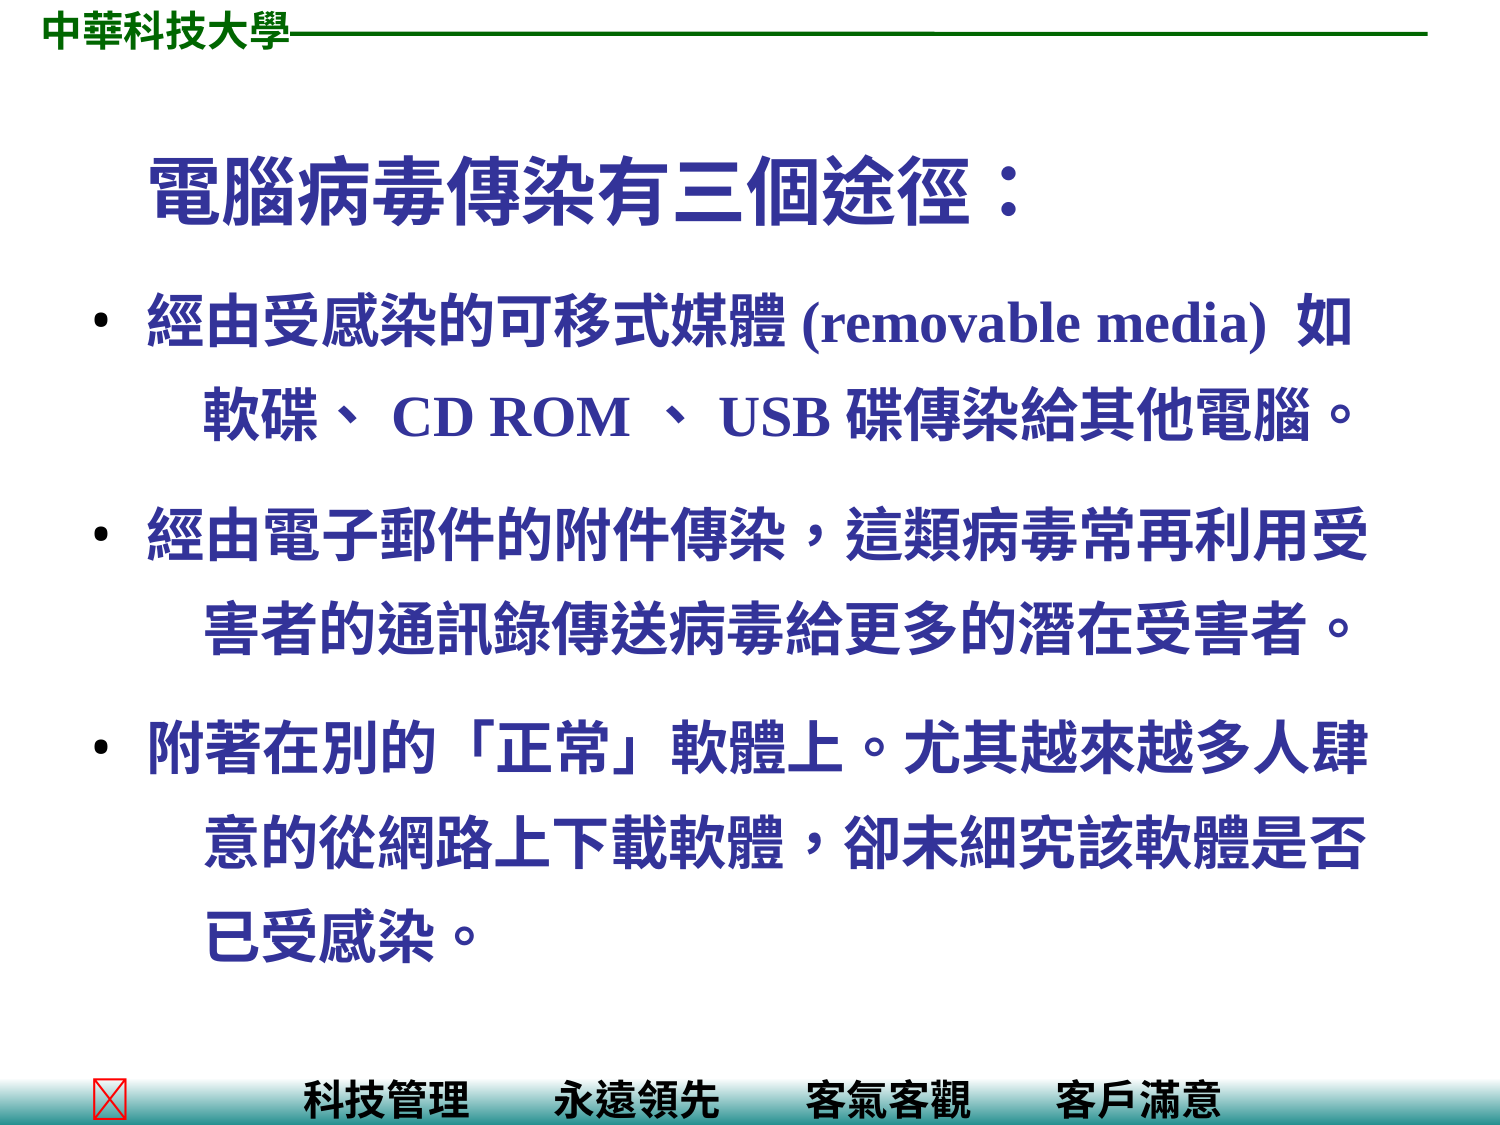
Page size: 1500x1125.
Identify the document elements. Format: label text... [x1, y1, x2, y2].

list 電腦病毒傳染有三個途徑： 經由受感染的可移式媒體(removable media) 如軟碟、CD ROM、USB碟傳染給其他電腦。 經由電子郵件的附件傳染，這類病毒常再利用受害者的通訊錄傳送病毒給更多的潛在受害者。 附著在別的「正常」軟體上。尤其越來越多人肆意的從網路上下載軟體，卻未細究該軟體是否已受感染。 [75, 137, 1426, 1005]
